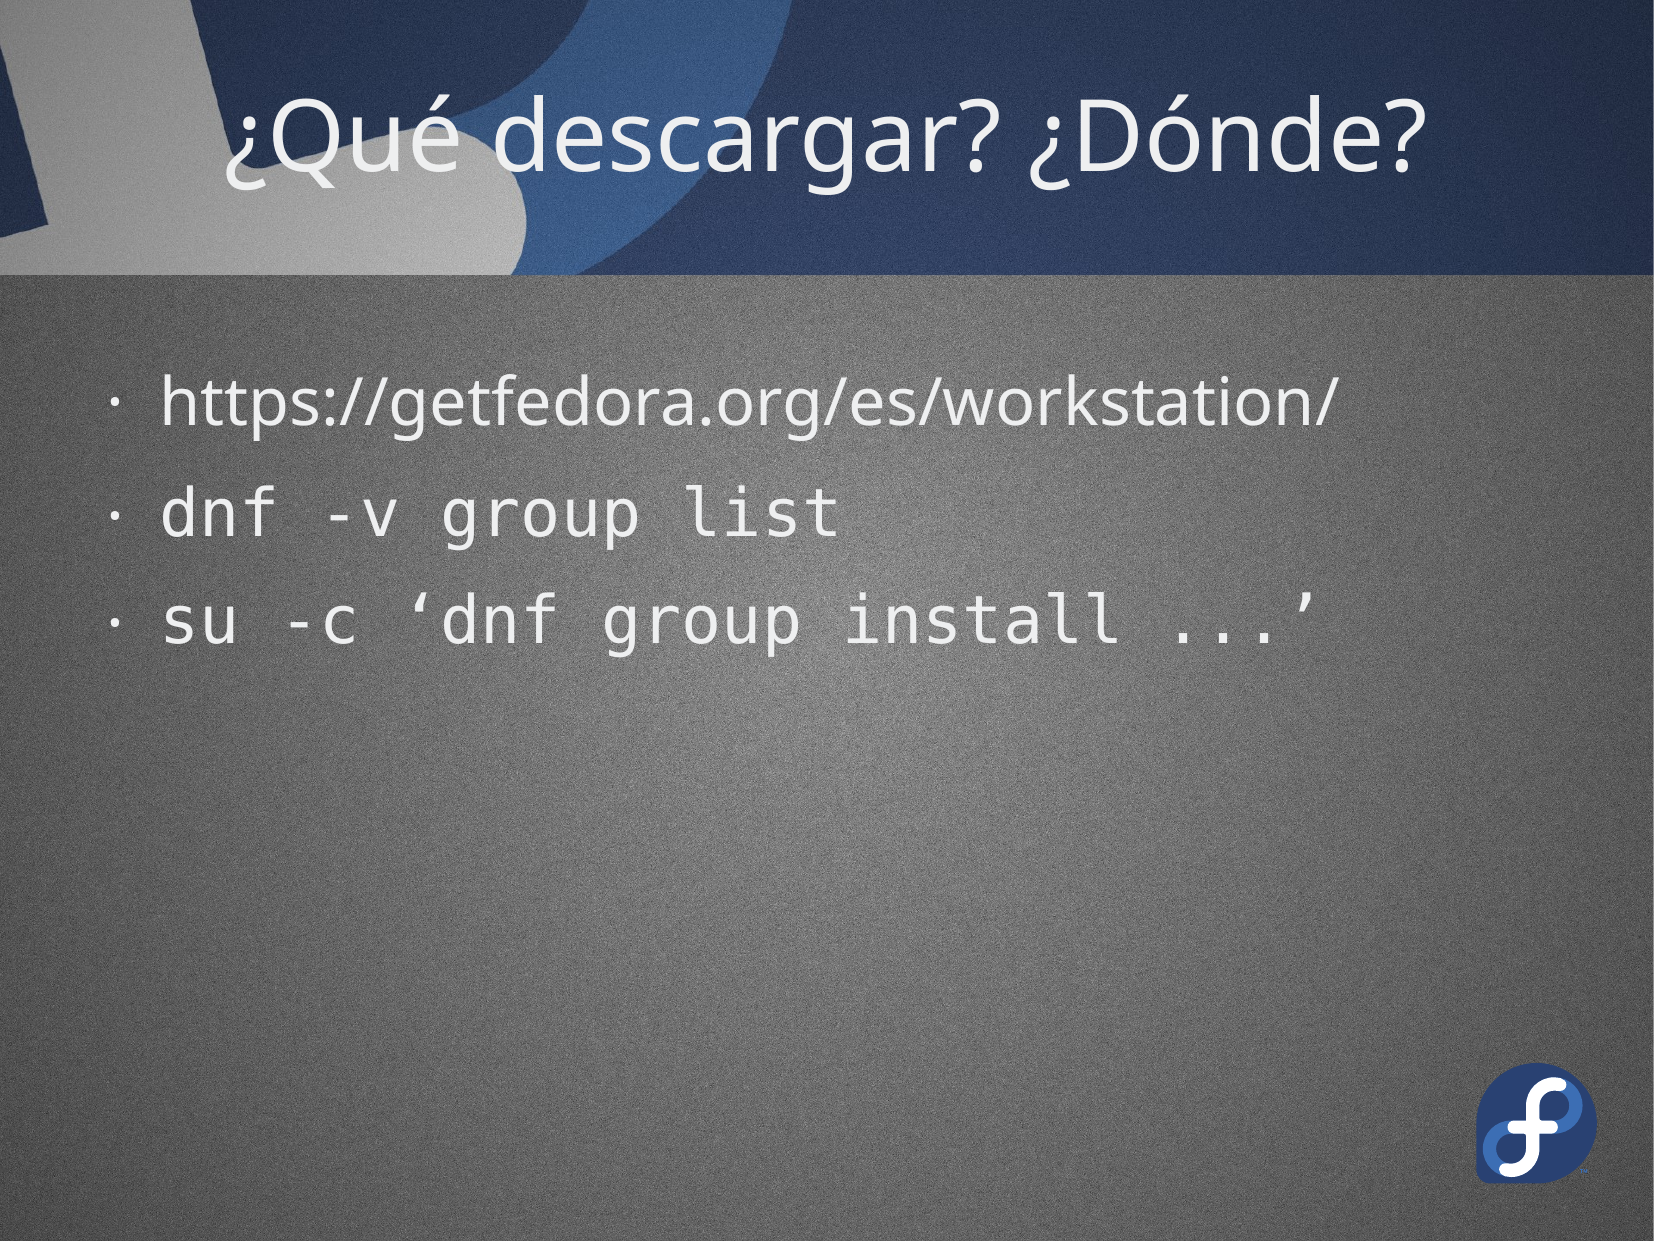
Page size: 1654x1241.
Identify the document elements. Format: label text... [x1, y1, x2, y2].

list https://getfedora.org/es/workstation/ dnf -v group list su -c ‘dnf group install ...’ [88, 354, 1565, 1063]
picture [0, 0, 1654, 1241]
title ¿Qué descargar? ¿Dónde? [88, 29, 1565, 237]
